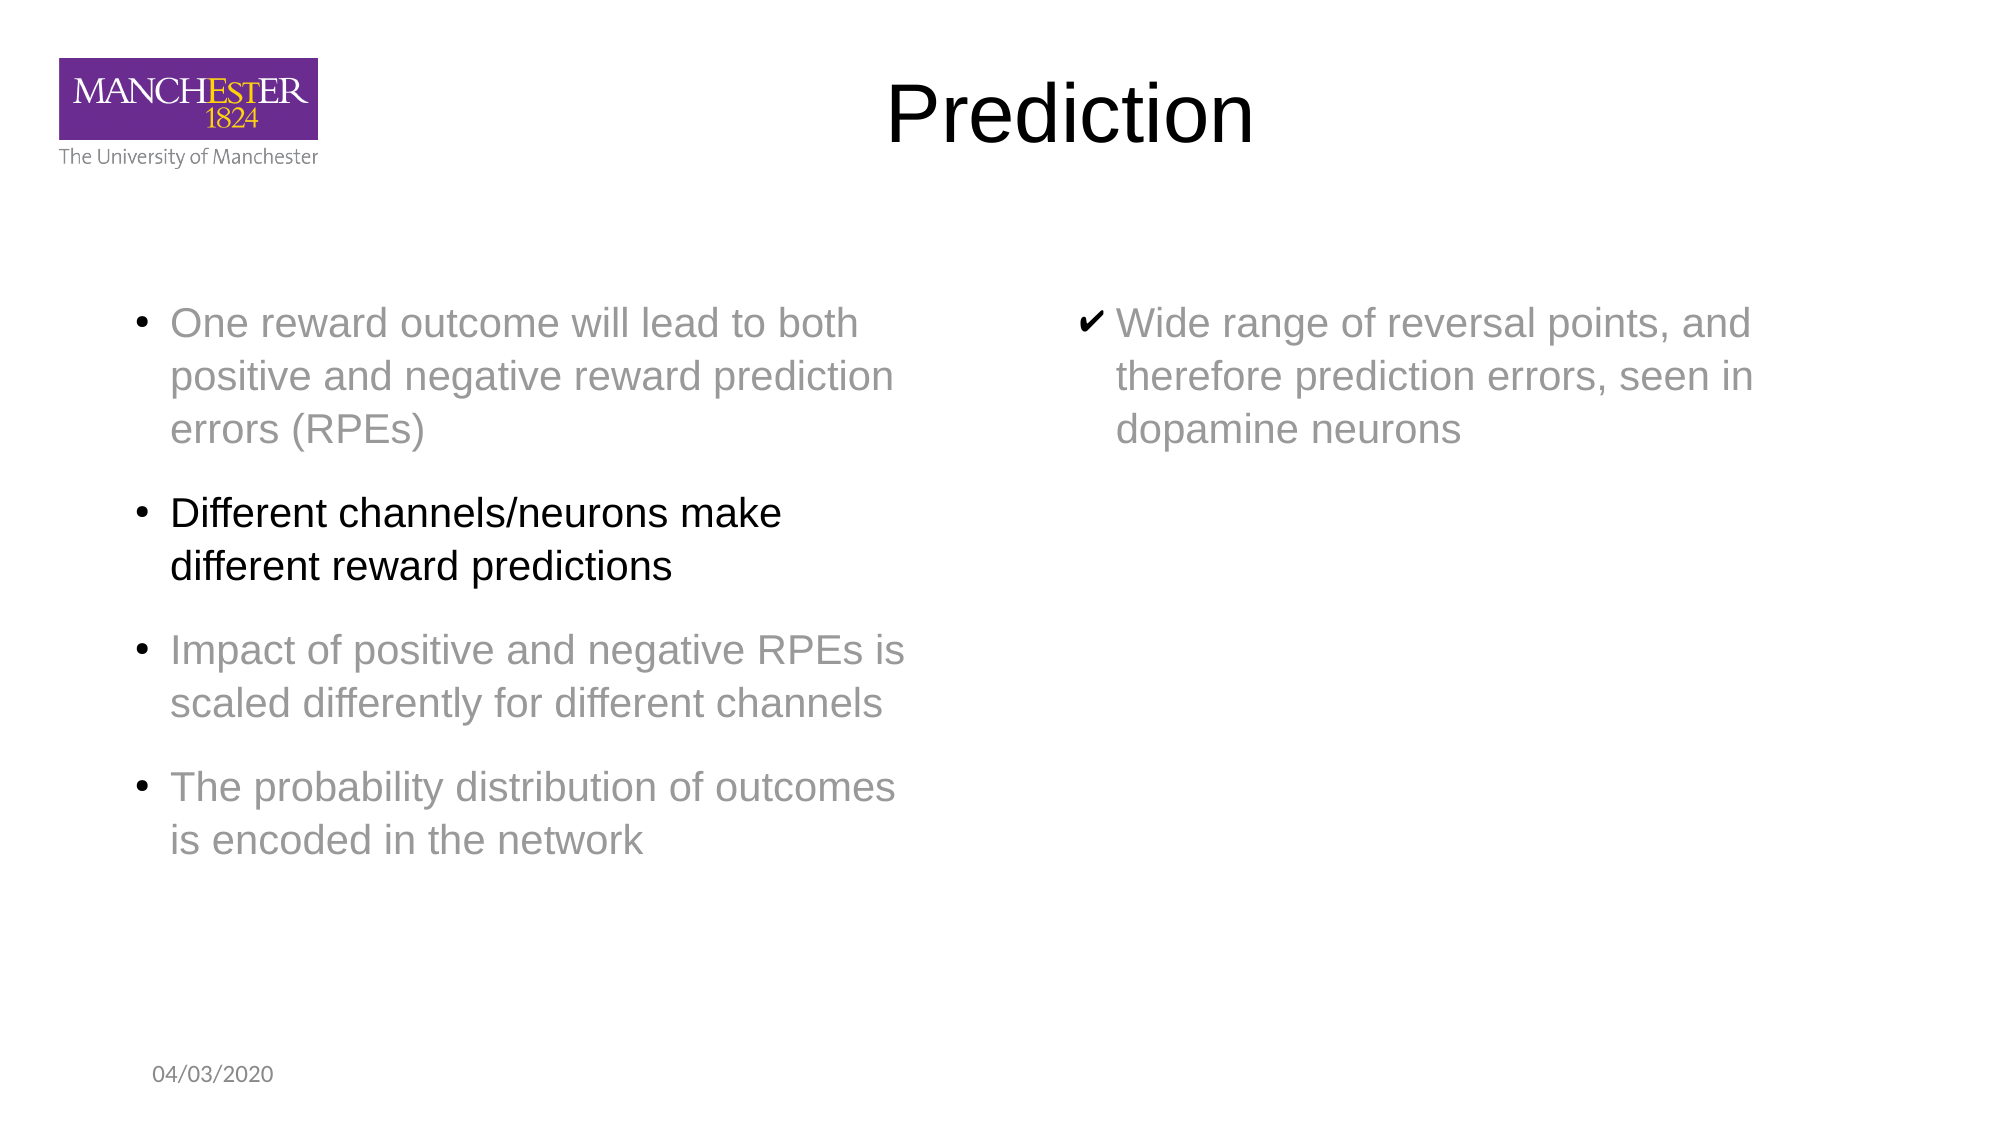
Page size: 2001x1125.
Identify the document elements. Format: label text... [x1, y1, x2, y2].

text_box Wide range of reversal points, and therefore prediction errors, seen in dopamine neurons [1065, 285, 1877, 978]
slide_number 04/03/2020 [137, 1042, 588, 1103]
title Prediction [338, 44, 1804, 183]
picture [59, 58, 318, 169]
text_box One reward outcome will lead to both positive and negative reward prediction errors (RPEs) Different channels/neurons make different reward predictions Impact of positive and negative RPEs is scaled differently for different channels The probability distribution of outcomes is encoded in the network [120, 285, 931, 978]
